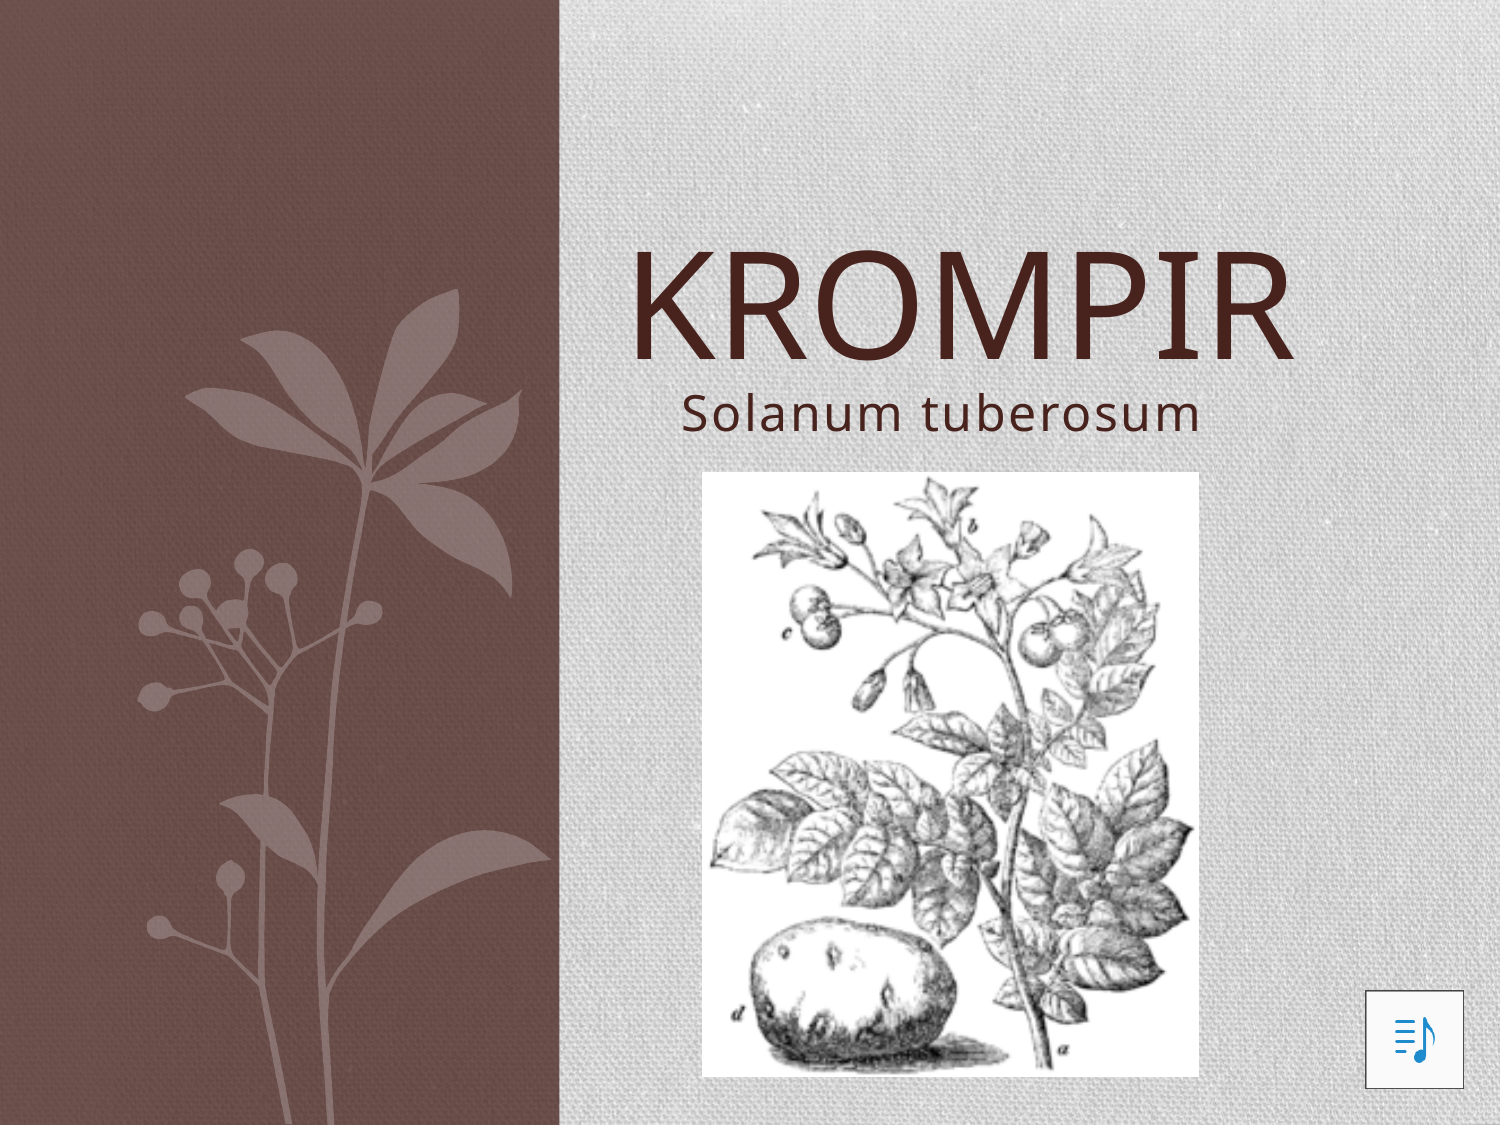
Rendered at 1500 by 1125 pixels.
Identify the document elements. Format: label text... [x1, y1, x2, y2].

text_box [1364, 989, 1465, 1090]
picture [560, 0, 1500, 1125]
title KROMPIR [608, 19, 1449, 398]
subtitle Solanum tuberosum [620, 373, 1461, 633]
